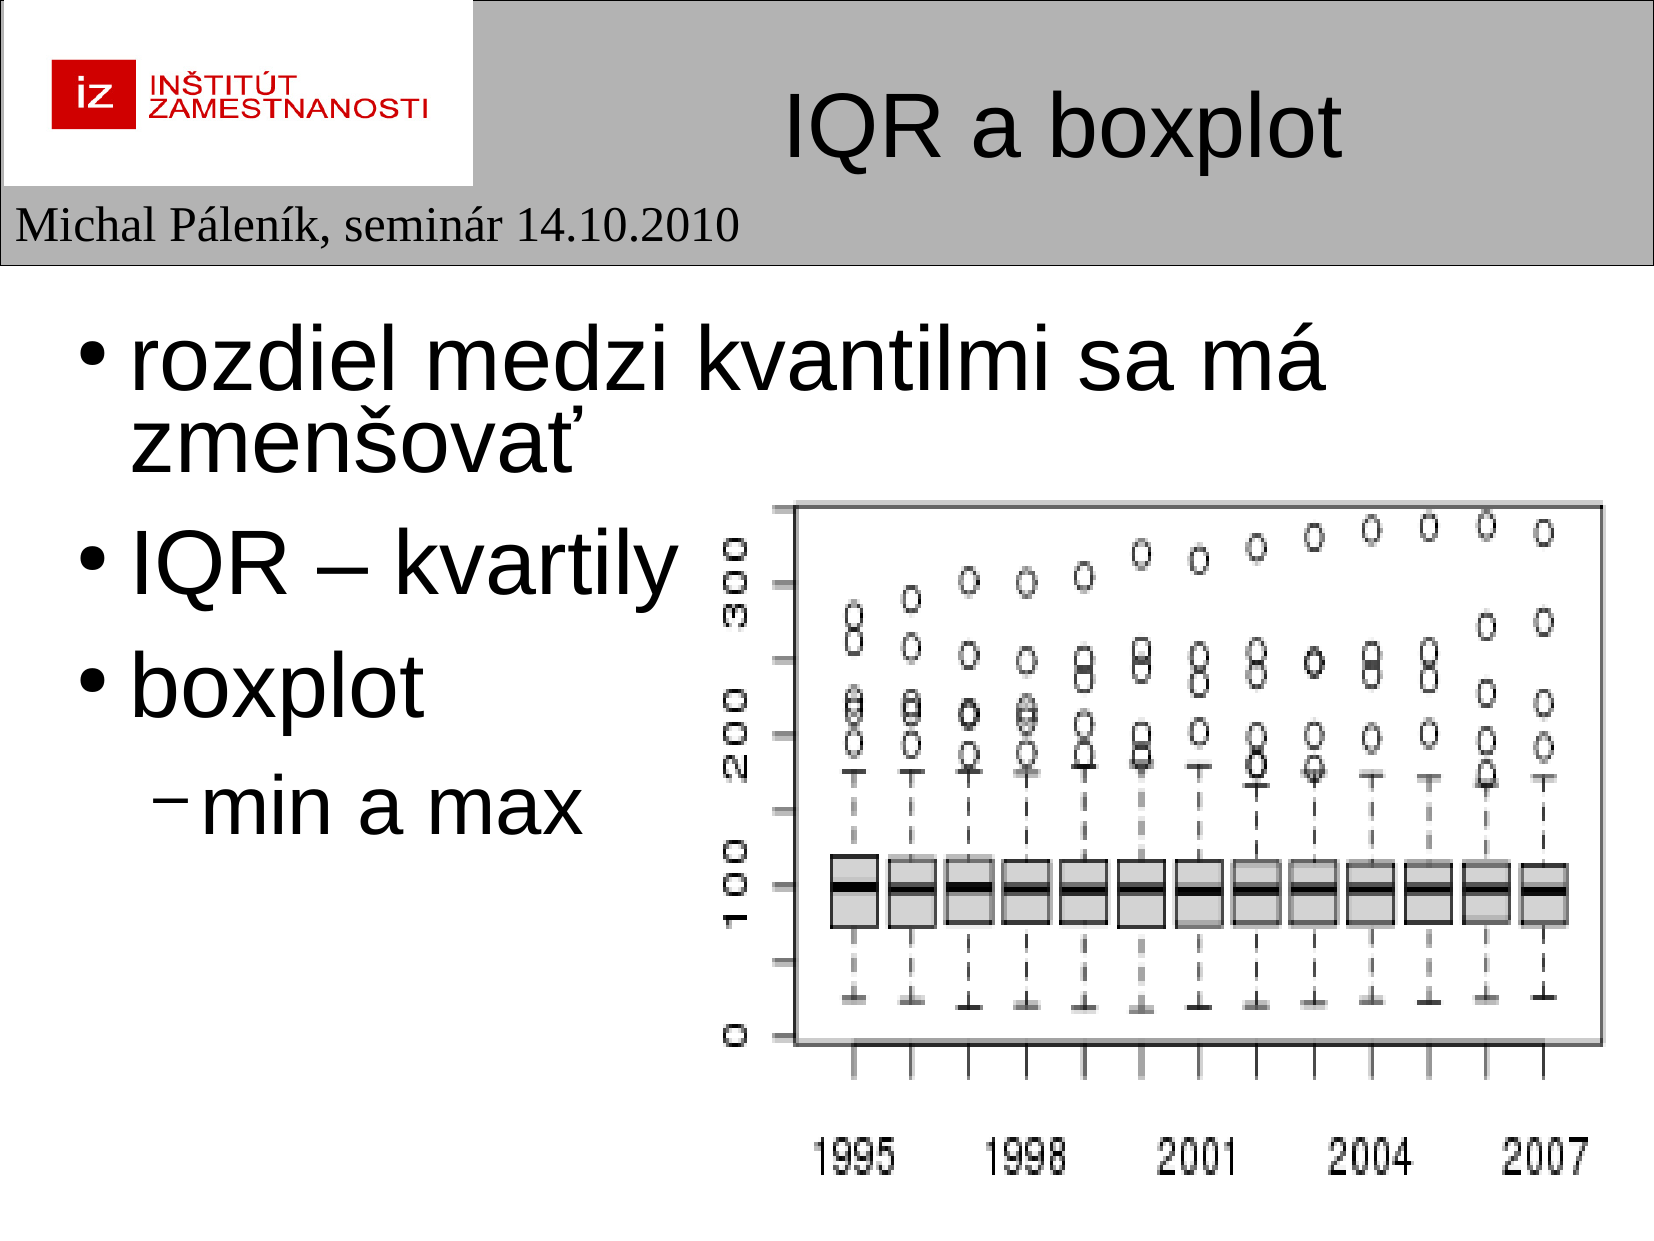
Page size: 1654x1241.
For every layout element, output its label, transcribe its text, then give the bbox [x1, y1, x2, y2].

title IQR a boxplot [561, 37, 1565, 229]
list rozdiel medzi kvantilmi sa má zmenšovať IQR – kvartily boxplot min a max [59, 324, 1625, 1167]
picture [708, 472, 1625, 1180]
picture [4, 0, 473, 186]
